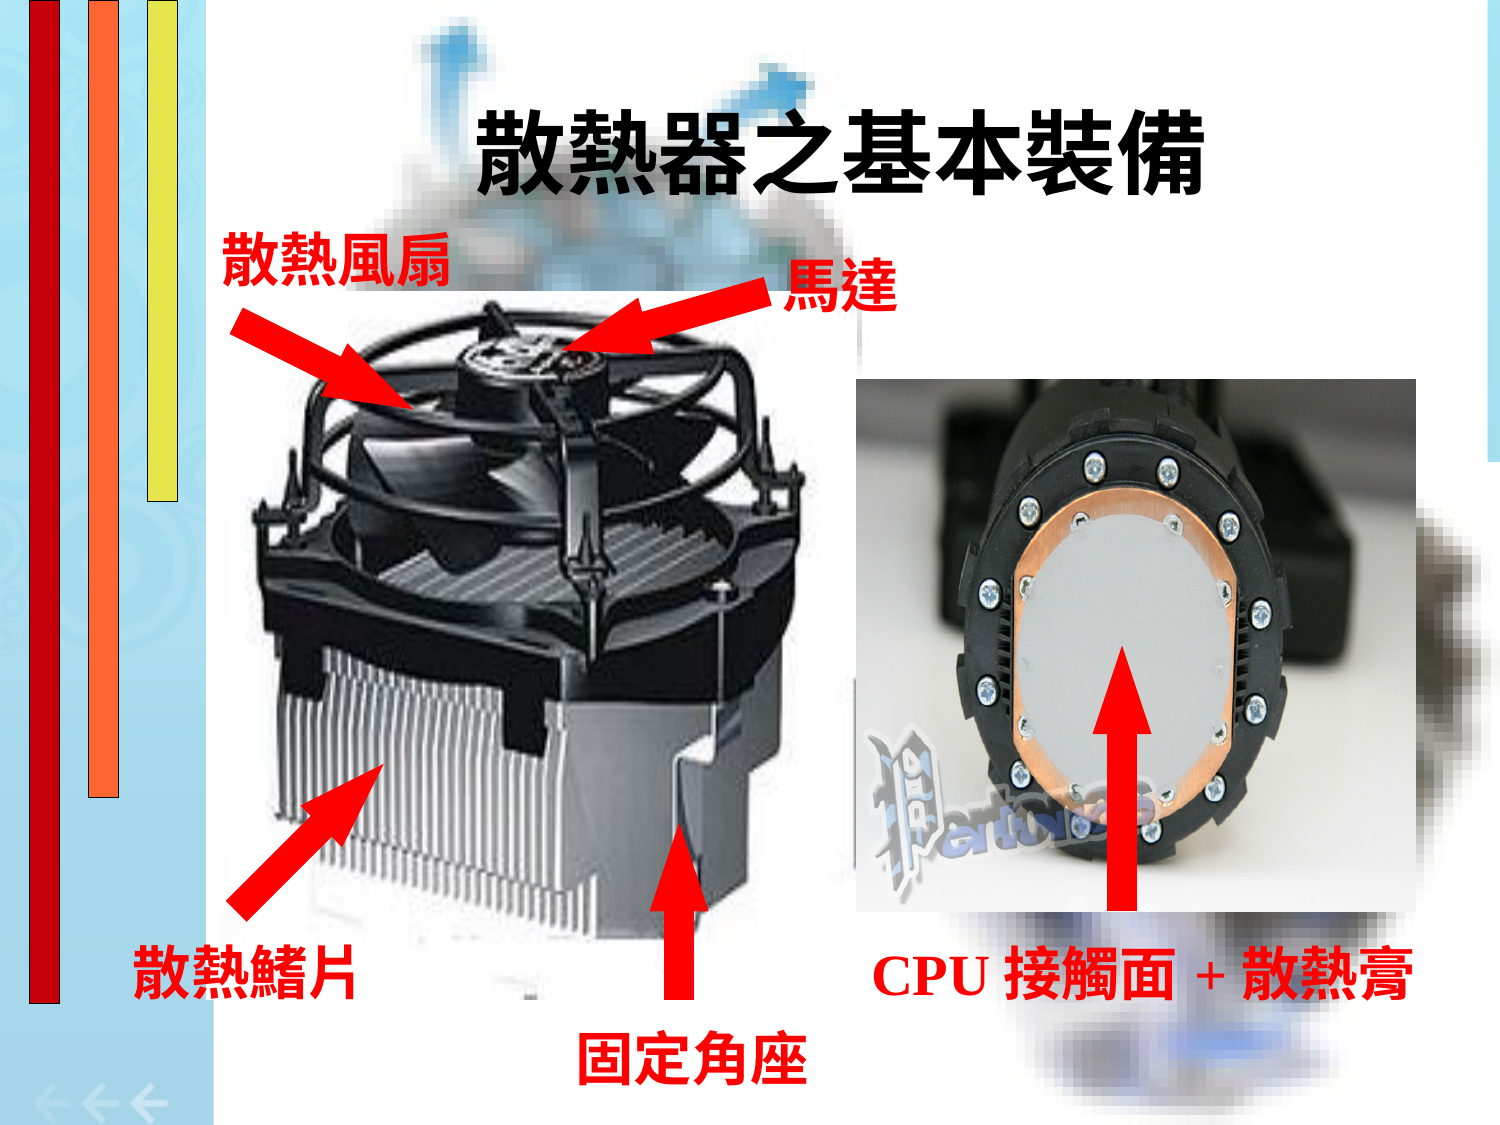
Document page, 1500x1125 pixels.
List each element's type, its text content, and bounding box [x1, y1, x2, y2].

text_box 散熱鰭片 [118, 919, 384, 1004]
picture [0, 0, 1500, 1125]
text_box CPU接觸面+散熱膏 [856, 920, 1447, 1006]
text_box 馬達 [767, 232, 916, 317]
text_box 固定角座 [561, 1005, 827, 1090]
text_box 散熱風扇 [206, 206, 473, 292]
title 散熱器之基本裝備 [236, 59, 1447, 237]
